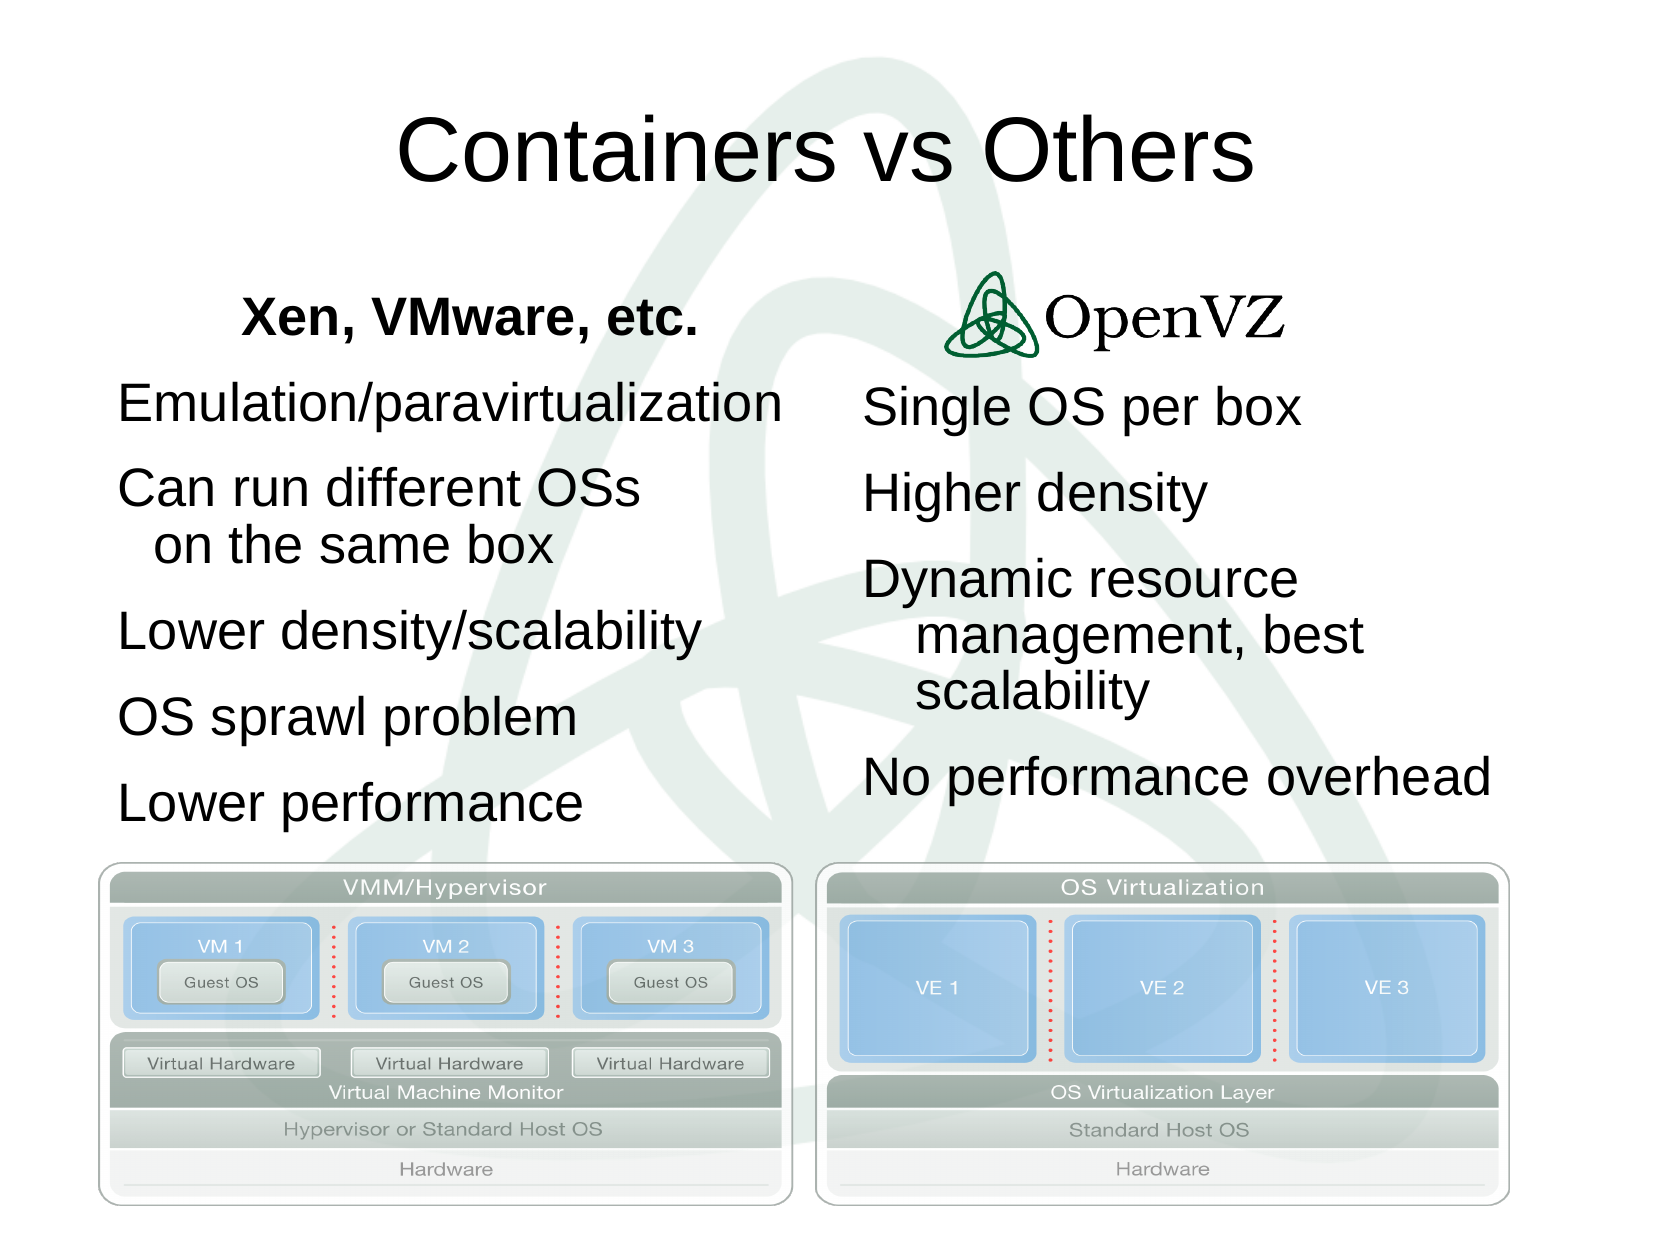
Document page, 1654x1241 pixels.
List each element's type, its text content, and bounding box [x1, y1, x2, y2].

list Single OS per box Higher density Dynamic resource management, best scalability No performance overhead [844, 290, 1571, 1109]
picture [0, 0, 1654, 1241]
list Xen, VMware, etc. Emulation/paravirtualization Can run different OSs on the same box Lower density/scalability OS sprawl problem Lower performance [82, 290, 824, 1109]
title Containers vs Others [82, 49, 1571, 257]
